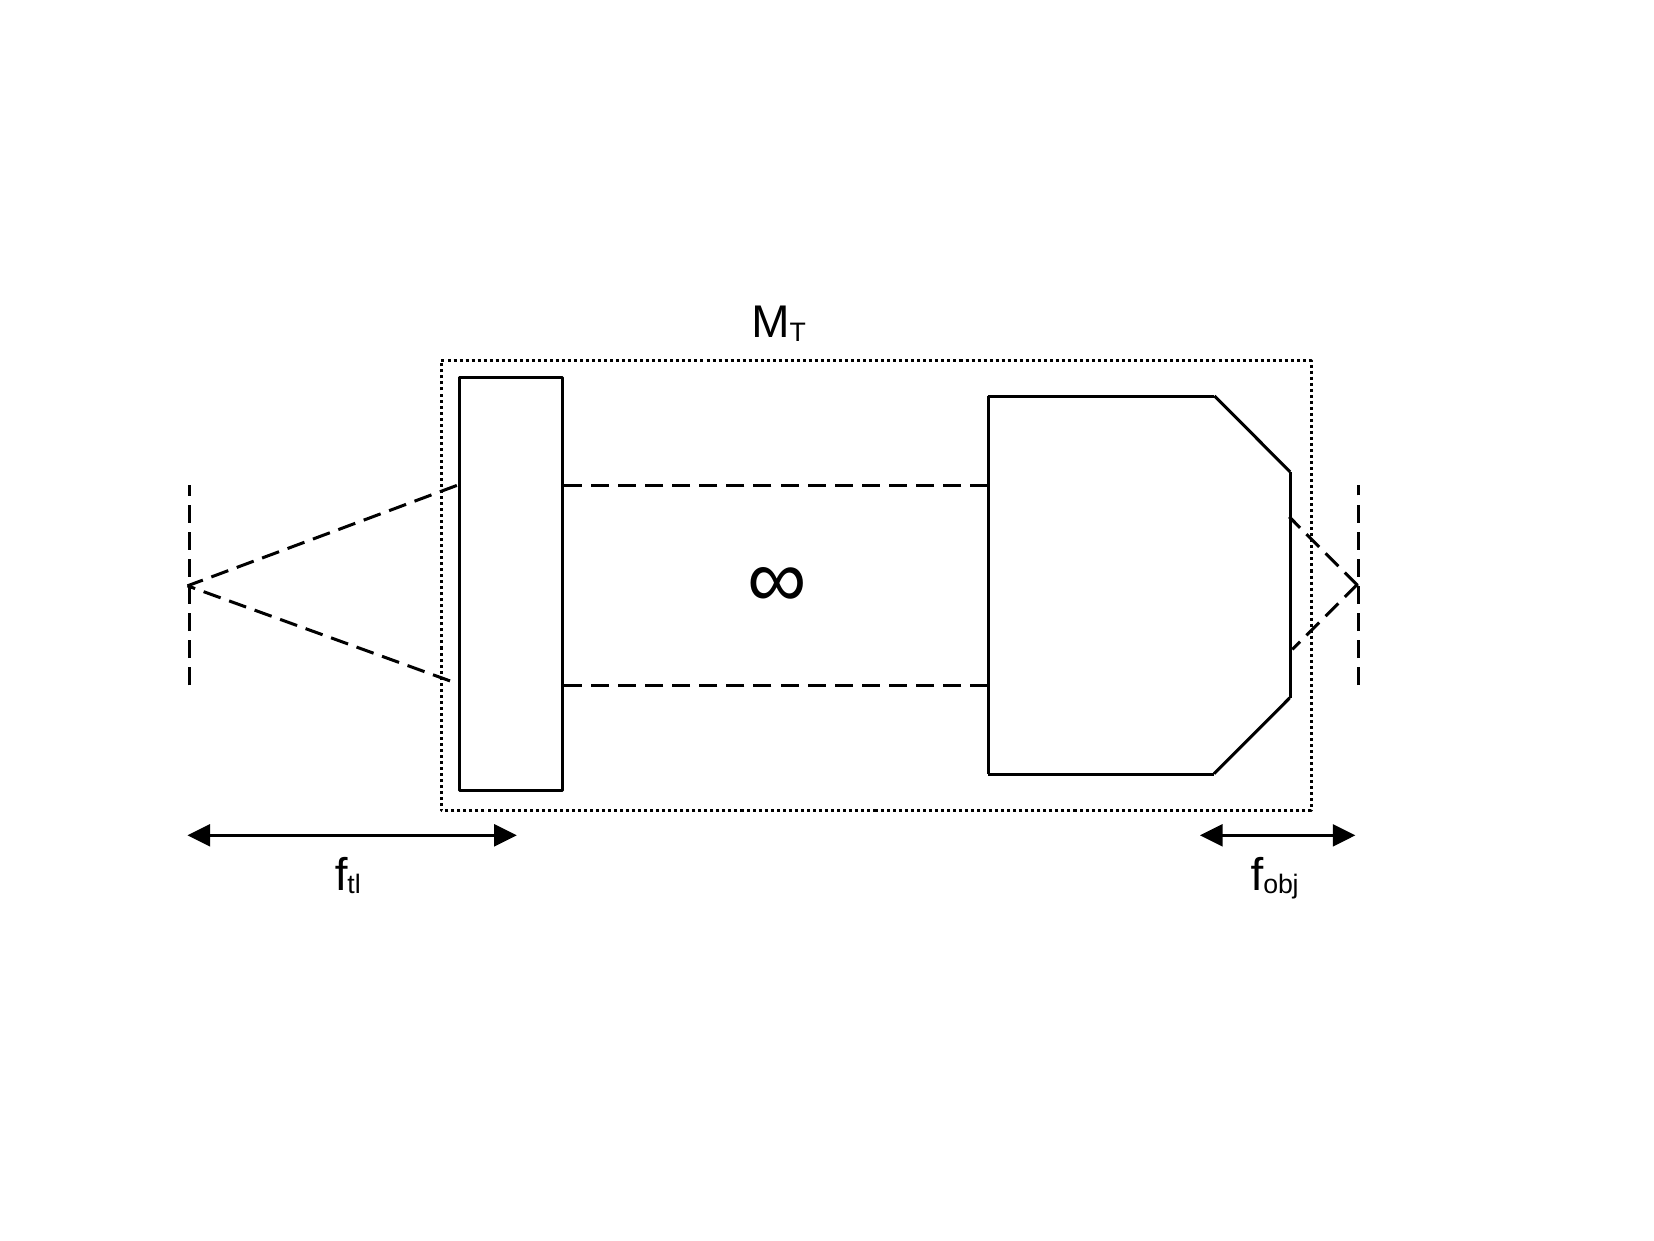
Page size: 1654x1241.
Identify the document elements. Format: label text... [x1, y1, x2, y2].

text_box MT [712, 288, 845, 375]
text_box ∞ [732, 525, 809, 634]
text_box fobj [1218, 841, 1332, 917]
text_box ftl [291, 841, 404, 917]
